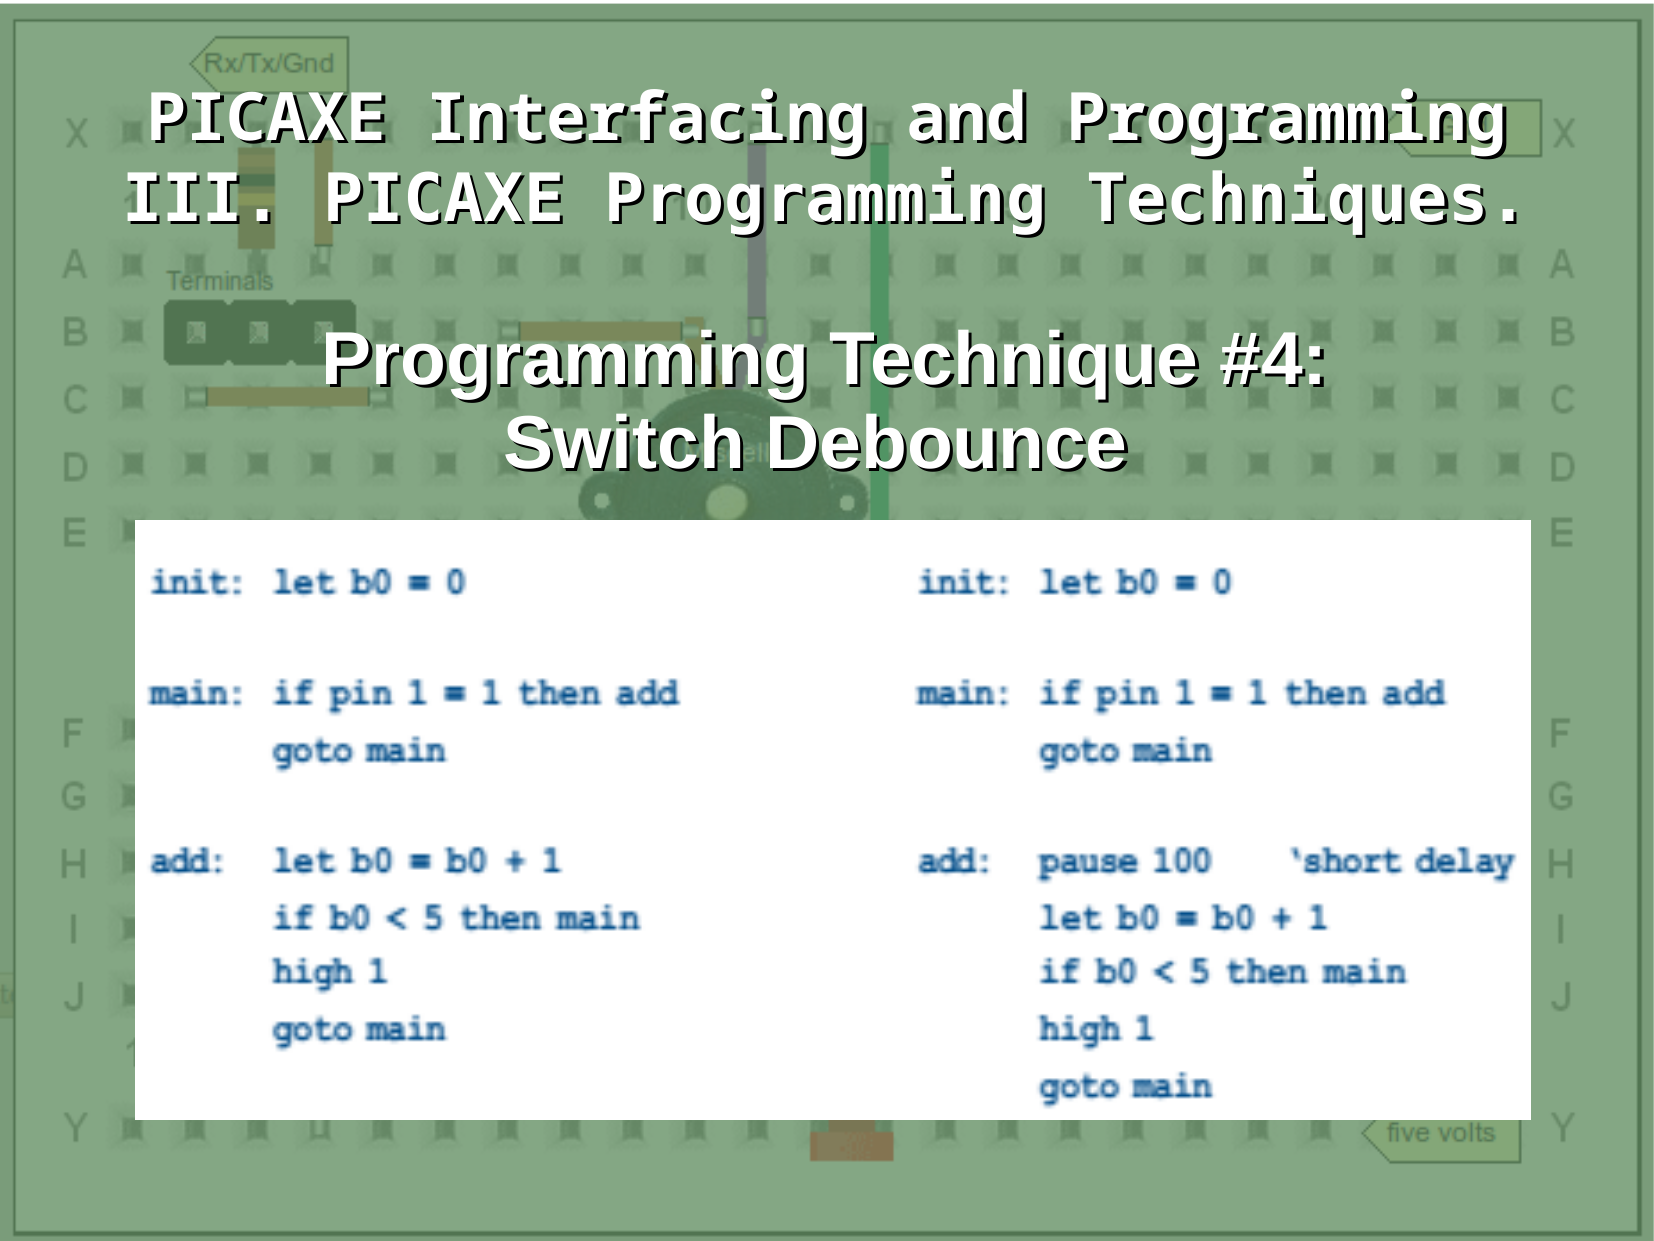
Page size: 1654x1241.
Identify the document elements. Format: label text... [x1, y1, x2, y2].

text_box [71, 304, 1561, 1180]
title PICAXE Interfacing and Programming III. PICAXE Programming Techniques. [82, 37, 1571, 269]
picture [0, 3, 1654, 1241]
